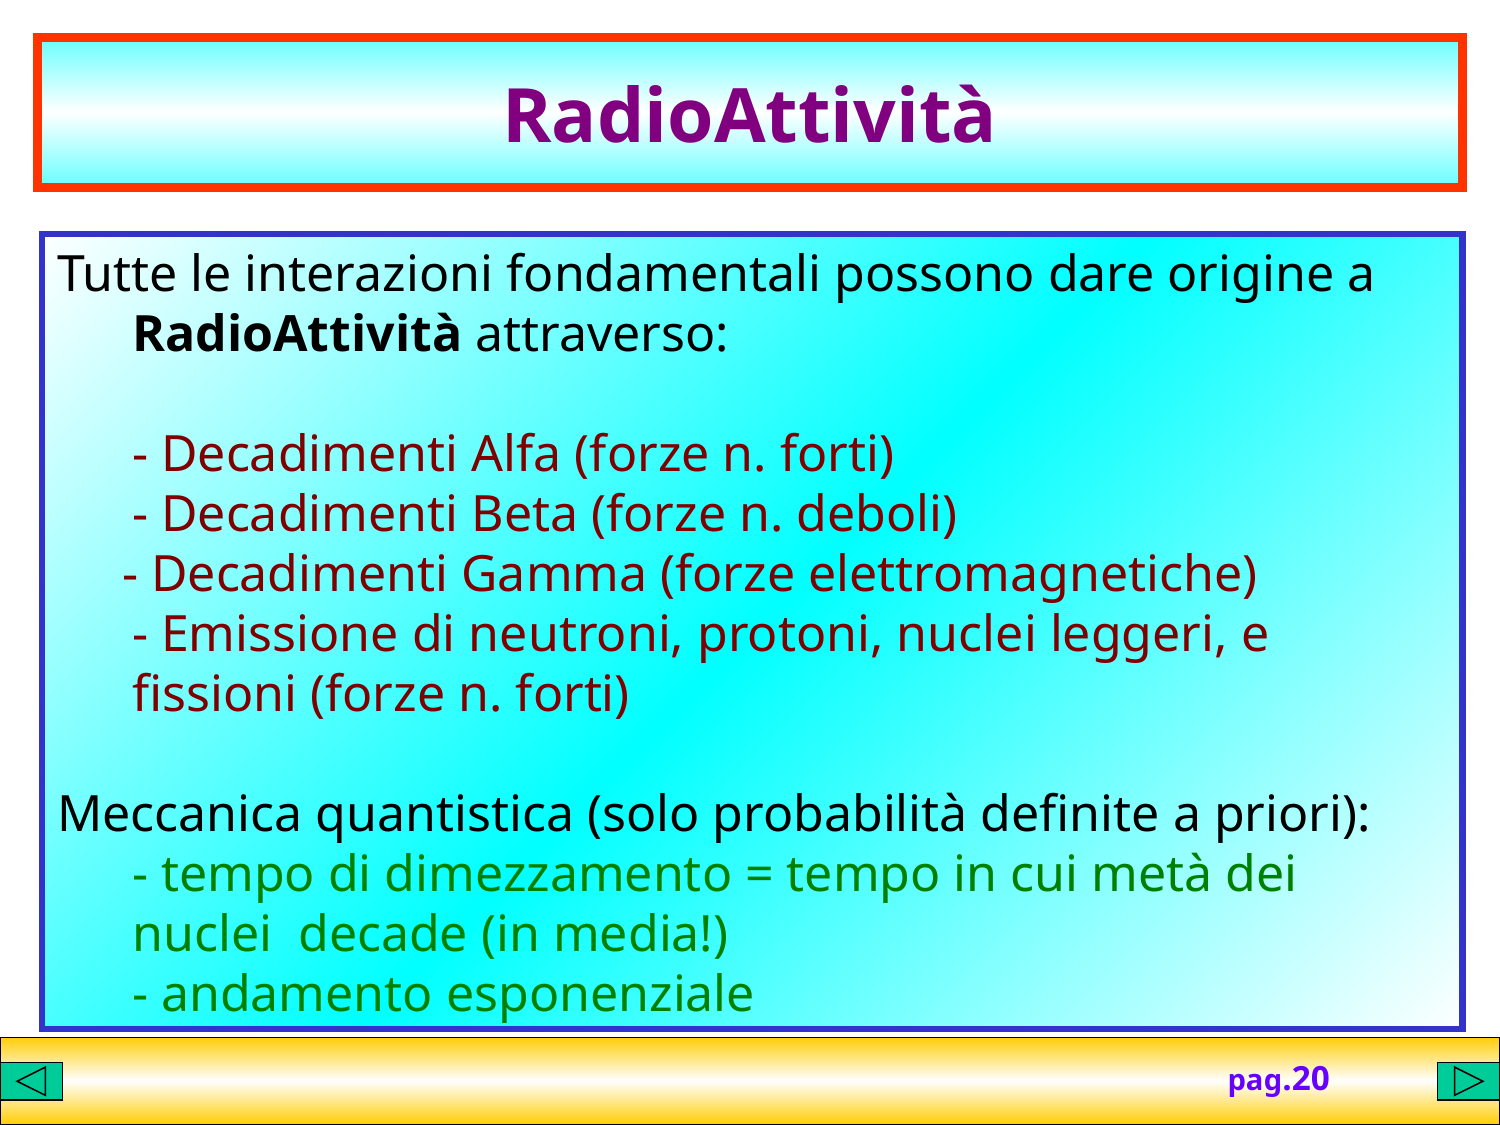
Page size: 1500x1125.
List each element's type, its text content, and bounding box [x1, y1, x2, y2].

text_box Tutte le interazioni fondamentali possono dare origine a RadioAttività attraverso: - Decadimenti Alfa (forze n. forti) - Decadimenti Beta (forze n. deboli) - Decadimenti Gamma (forze elettromagnetiche) - Emissione di neutroni, protoni, nuclei leggeri, e fissioni (forze n. forti) Meccanica quantistica (solo probabilità definite a priori): - tempo di dimezzamento = tempo in cui metà dei nuclei decade (in media!) - andamento esponenziale [42, 233, 1463, 1030]
title RadioAttività [37, 37, 1463, 188]
